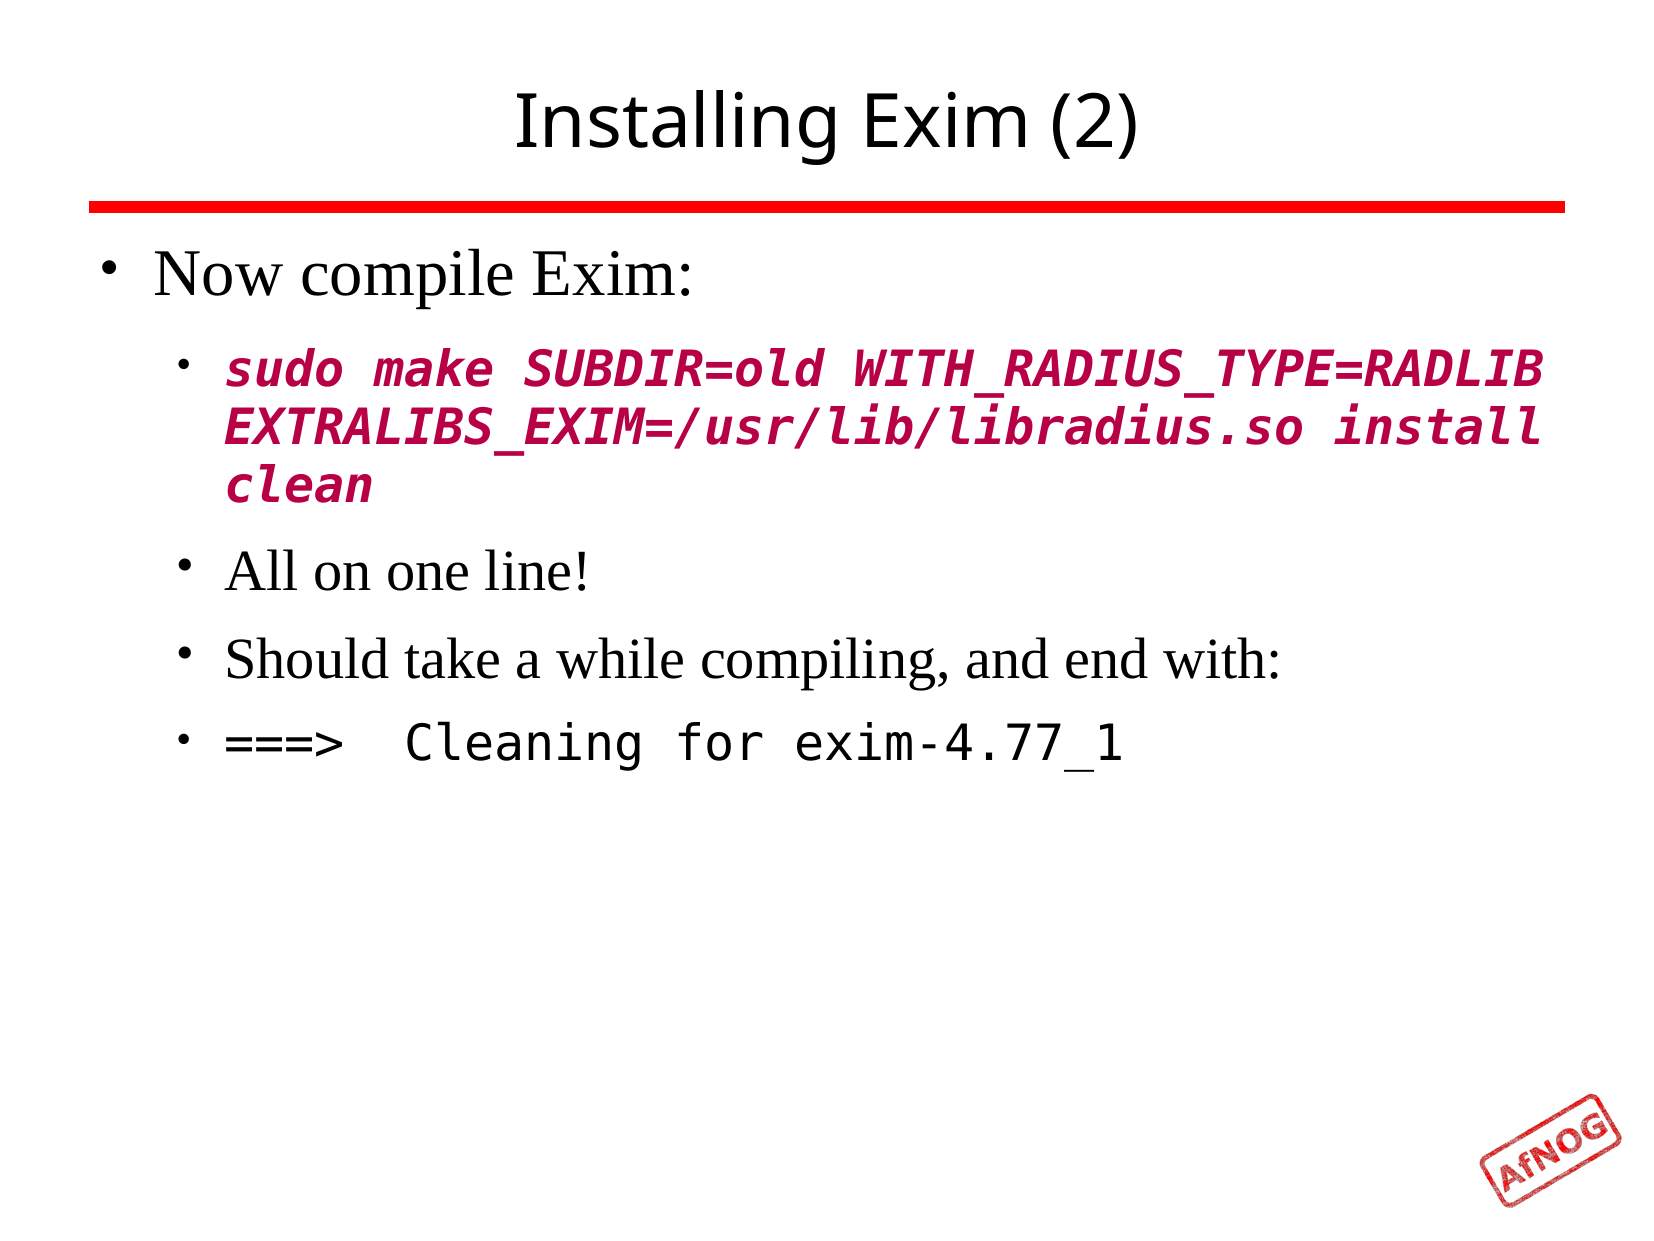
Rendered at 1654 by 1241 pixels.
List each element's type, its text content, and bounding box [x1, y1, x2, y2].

title Installing Exim (2) [88, 29, 1565, 207]
picture [1476, 1090, 1625, 1211]
list Now compile Exim: sudo make SUBDIR=old WITH_RADIUS_TYPE=RADLIB EXTRALIBS_EXIM=/usr/lib/libradius.so install clean All on one line! Should take a while compiling, and end with: ===> Cleaning for exim-4.77_1 [82, 236, 1571, 1123]
